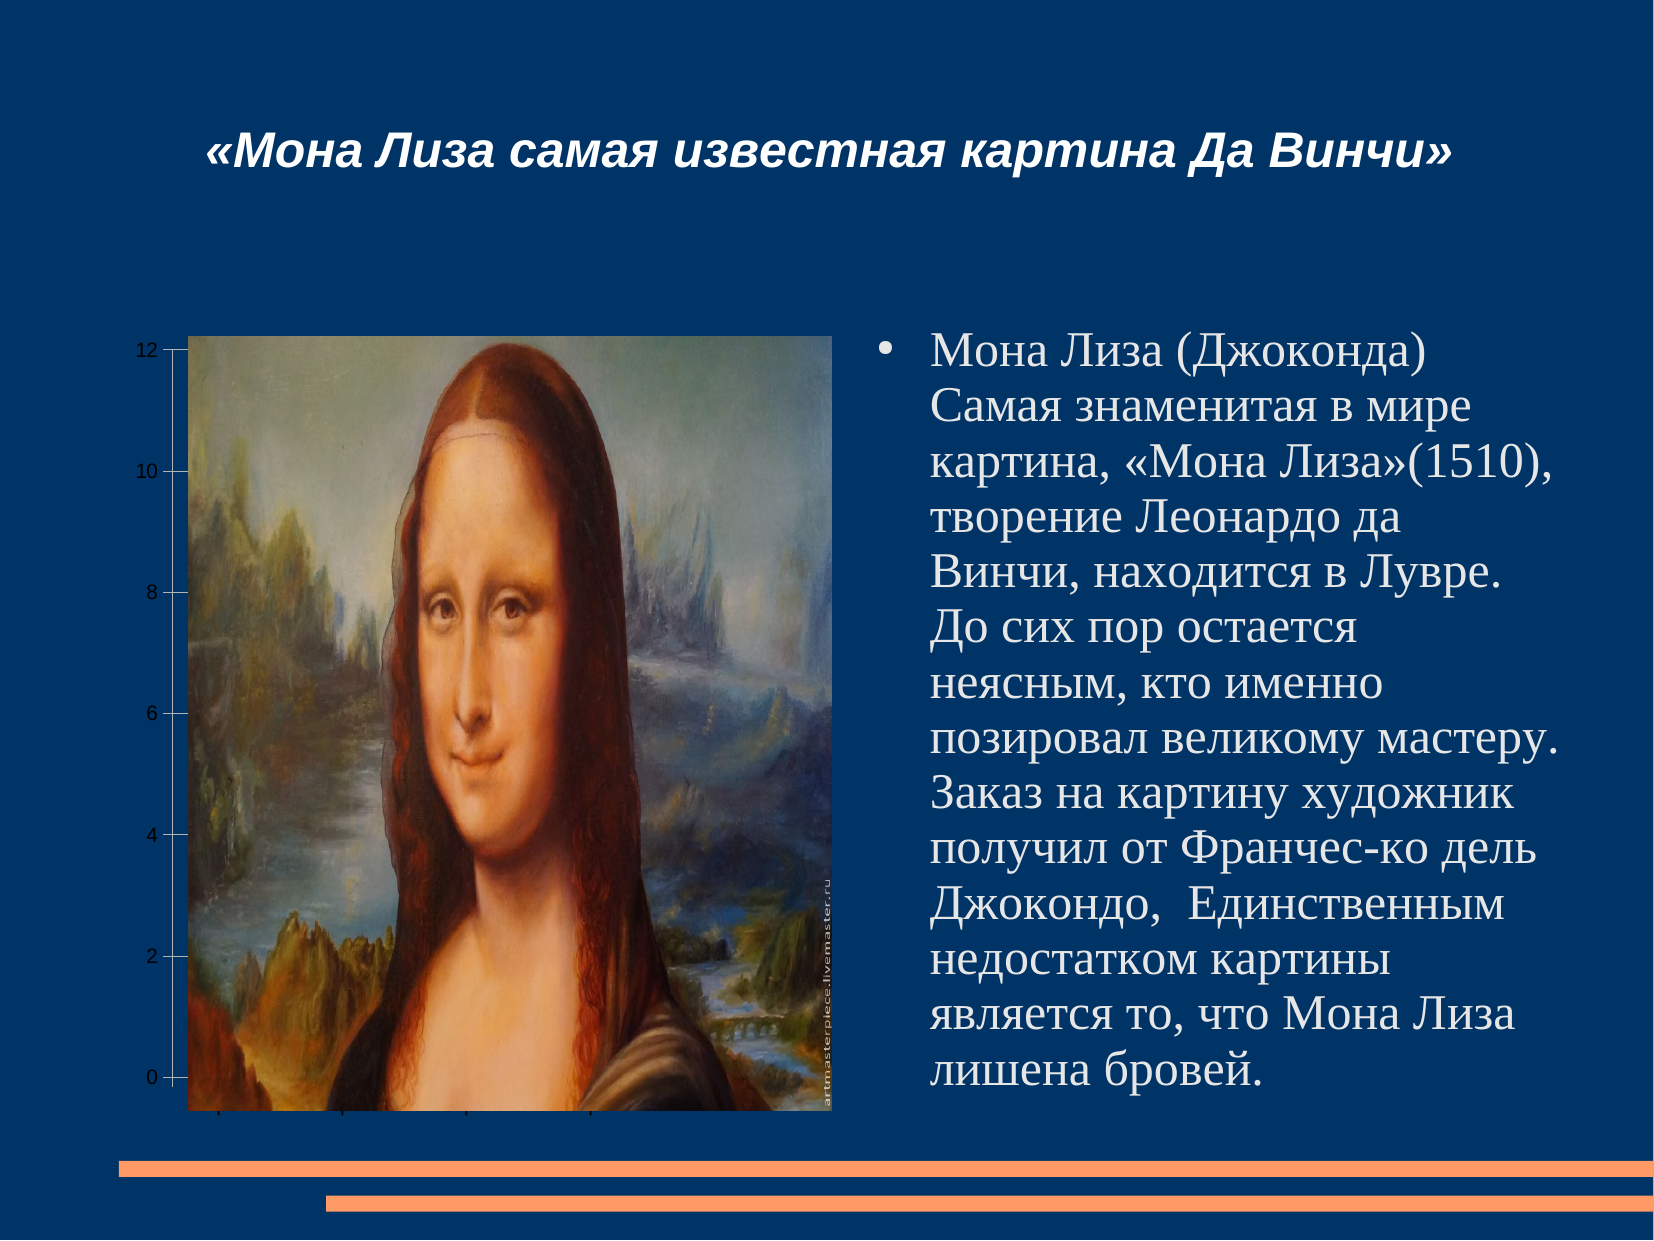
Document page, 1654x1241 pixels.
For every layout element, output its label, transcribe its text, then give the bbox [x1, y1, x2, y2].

list Мона Лиза (Джоконда) Самая знаменитая в мире картина, «Мона Лиза»(1510), творение Леонардо да Винчи, находится в Лувре. До сих пор остается неясным, кто именно позировал великому мастеру. Заказ на картину художник получил от Франчес‑ко дель Джокондо, Единственным недостатком картины является то, что Мона Лиза лишена бровей. [858, 322, 1562, 1132]
chart [121, 322, 824, 1132]
picture [188, 336, 832, 1111]
title «Мона Лиза самая известная картина Да Винчи» [121, 46, 1534, 254]
